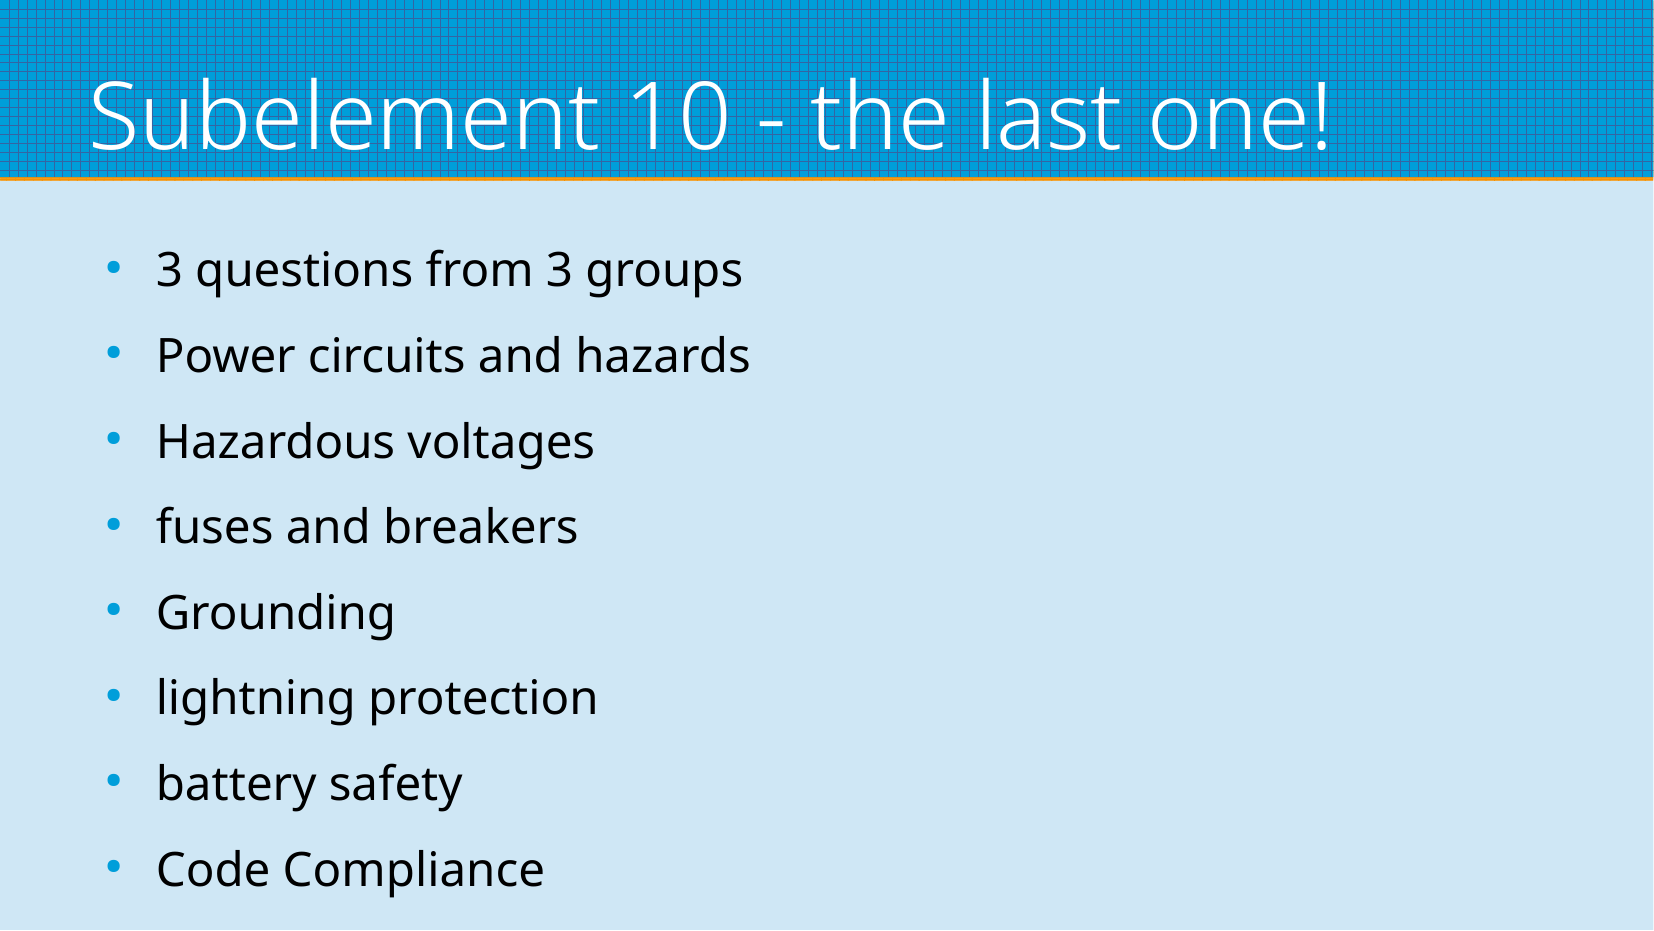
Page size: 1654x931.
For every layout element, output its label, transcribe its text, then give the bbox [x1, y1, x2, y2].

title Subelement 10 - the last one! [88, 14, 1565, 178]
list 3 questions from 3 groups Power circuits and hazards Hazardous voltages fuses and breakers Grounding lightning protection battery safety Code Compliance [88, 236, 1565, 901]
